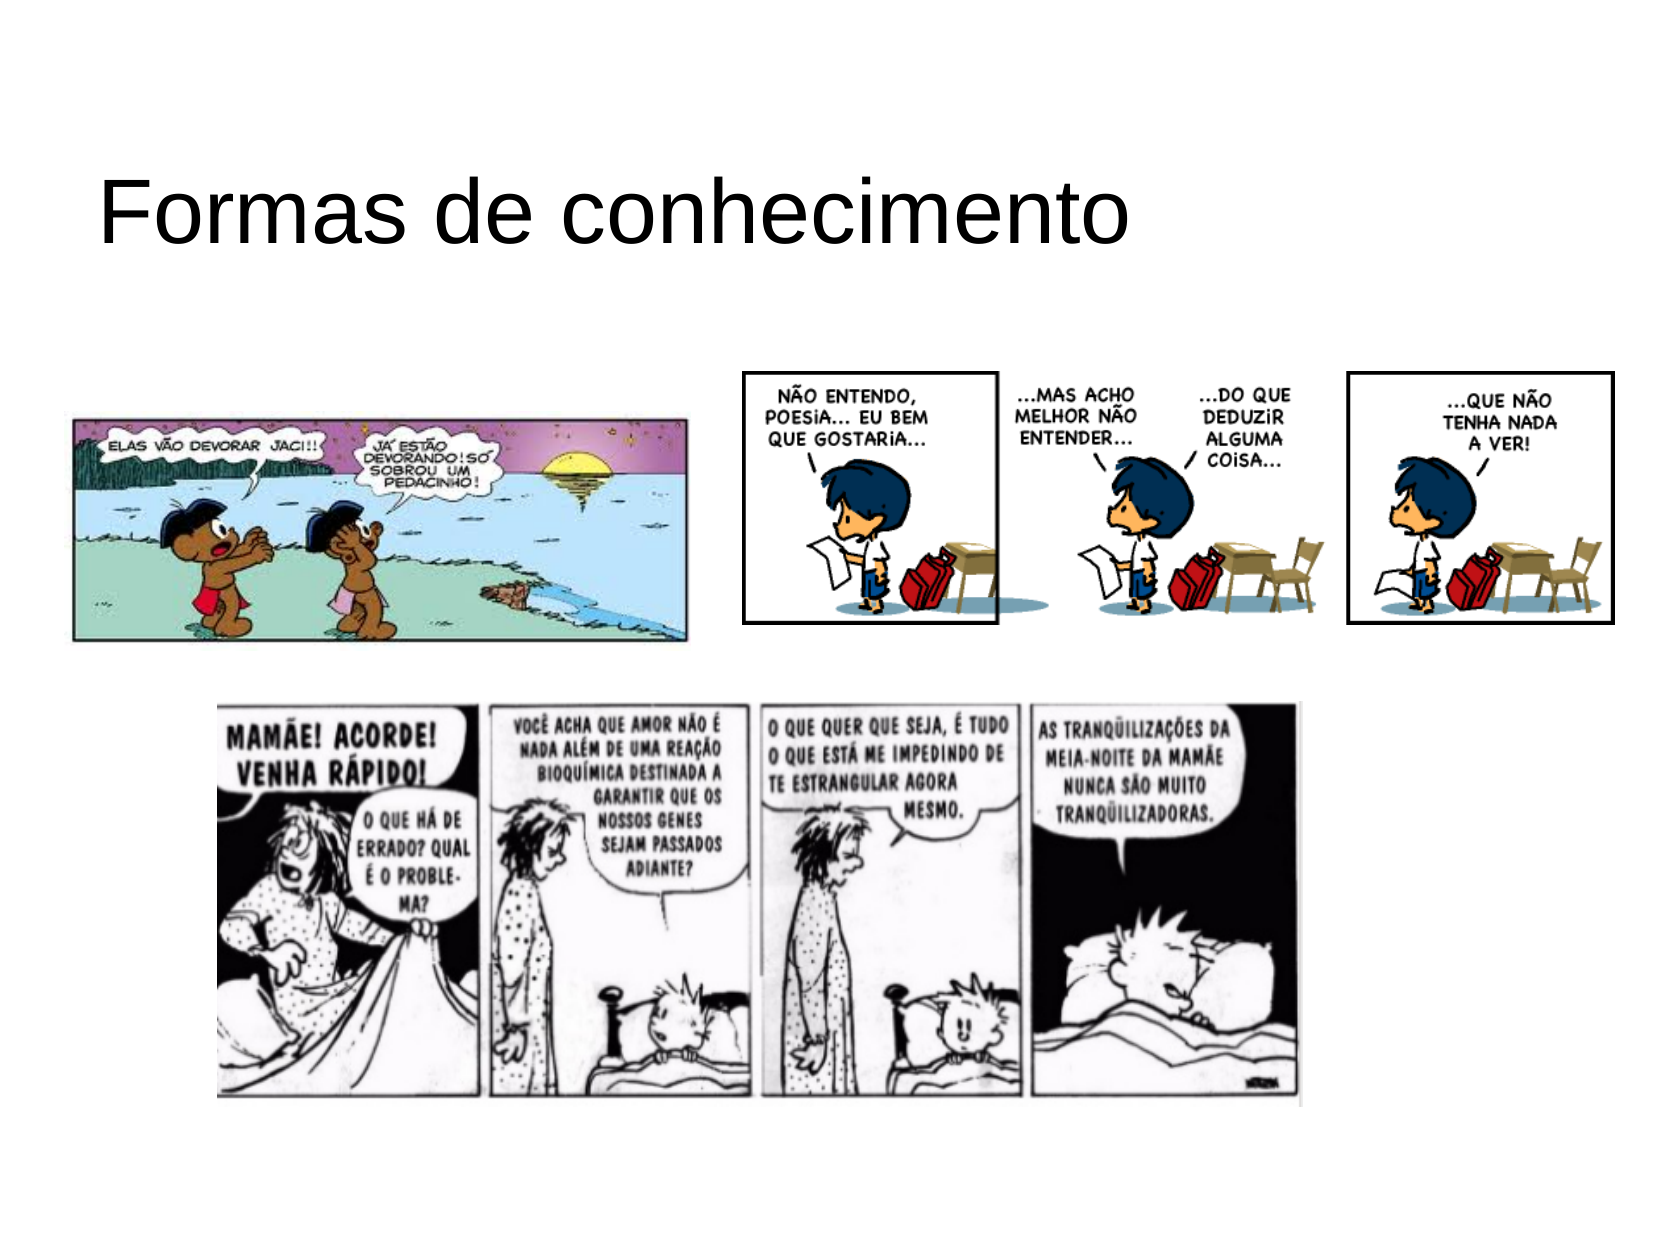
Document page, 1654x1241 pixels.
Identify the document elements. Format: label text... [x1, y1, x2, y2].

picture [742, 371, 1615, 625]
picture [217, 701, 1303, 1107]
title Formas de conhecimento [82, 68, 1571, 346]
picture [64, 411, 691, 652]
